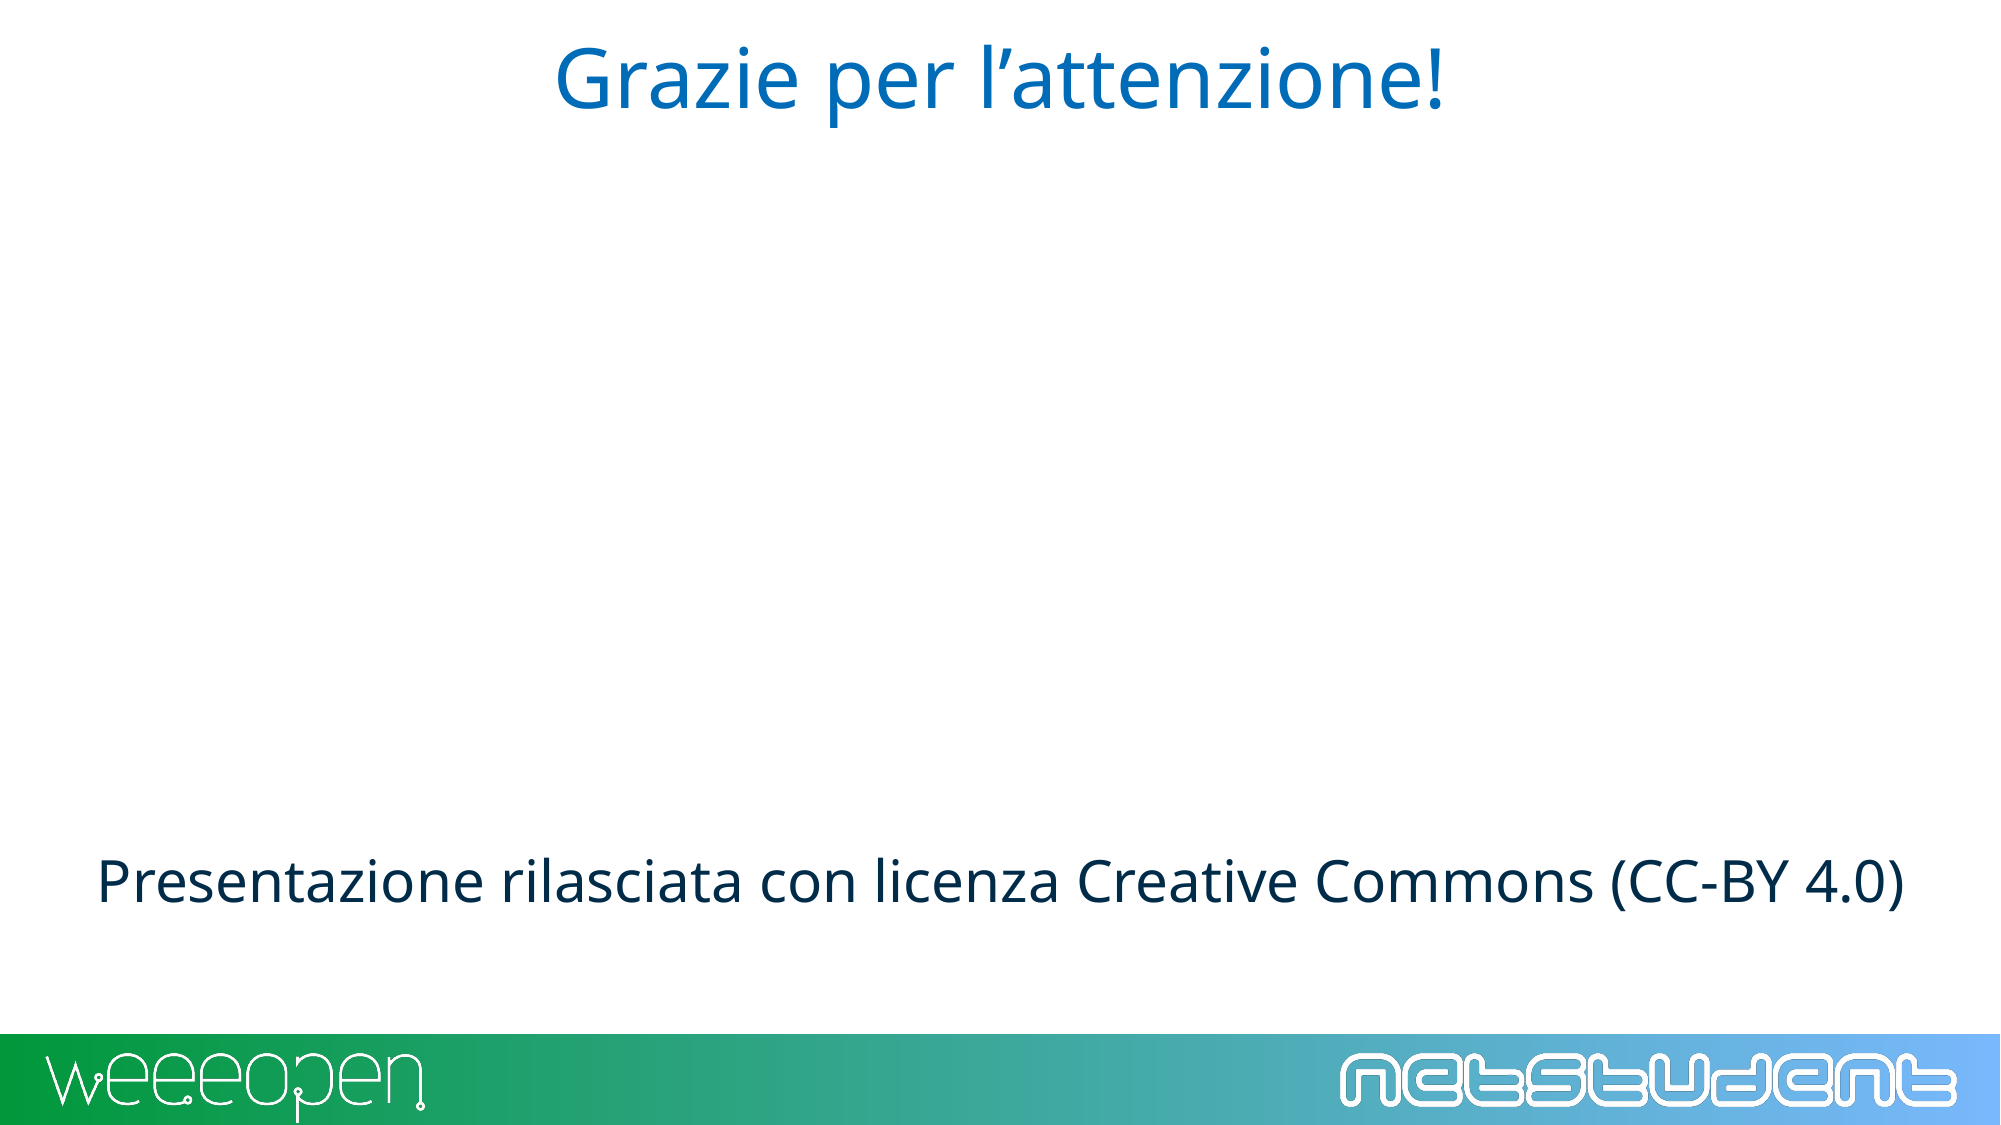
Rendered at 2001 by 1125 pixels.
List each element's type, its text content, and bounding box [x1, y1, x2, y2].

list Presentazione rilasciata con licenza Creative Commons (CC-BY 4.0) [43, 295, 1959, 1010]
picture [1340, 1053, 1957, 1107]
picture [45, 1053, 425, 1123]
title Grazie per l’attenzione! [43, 29, 1959, 247]
